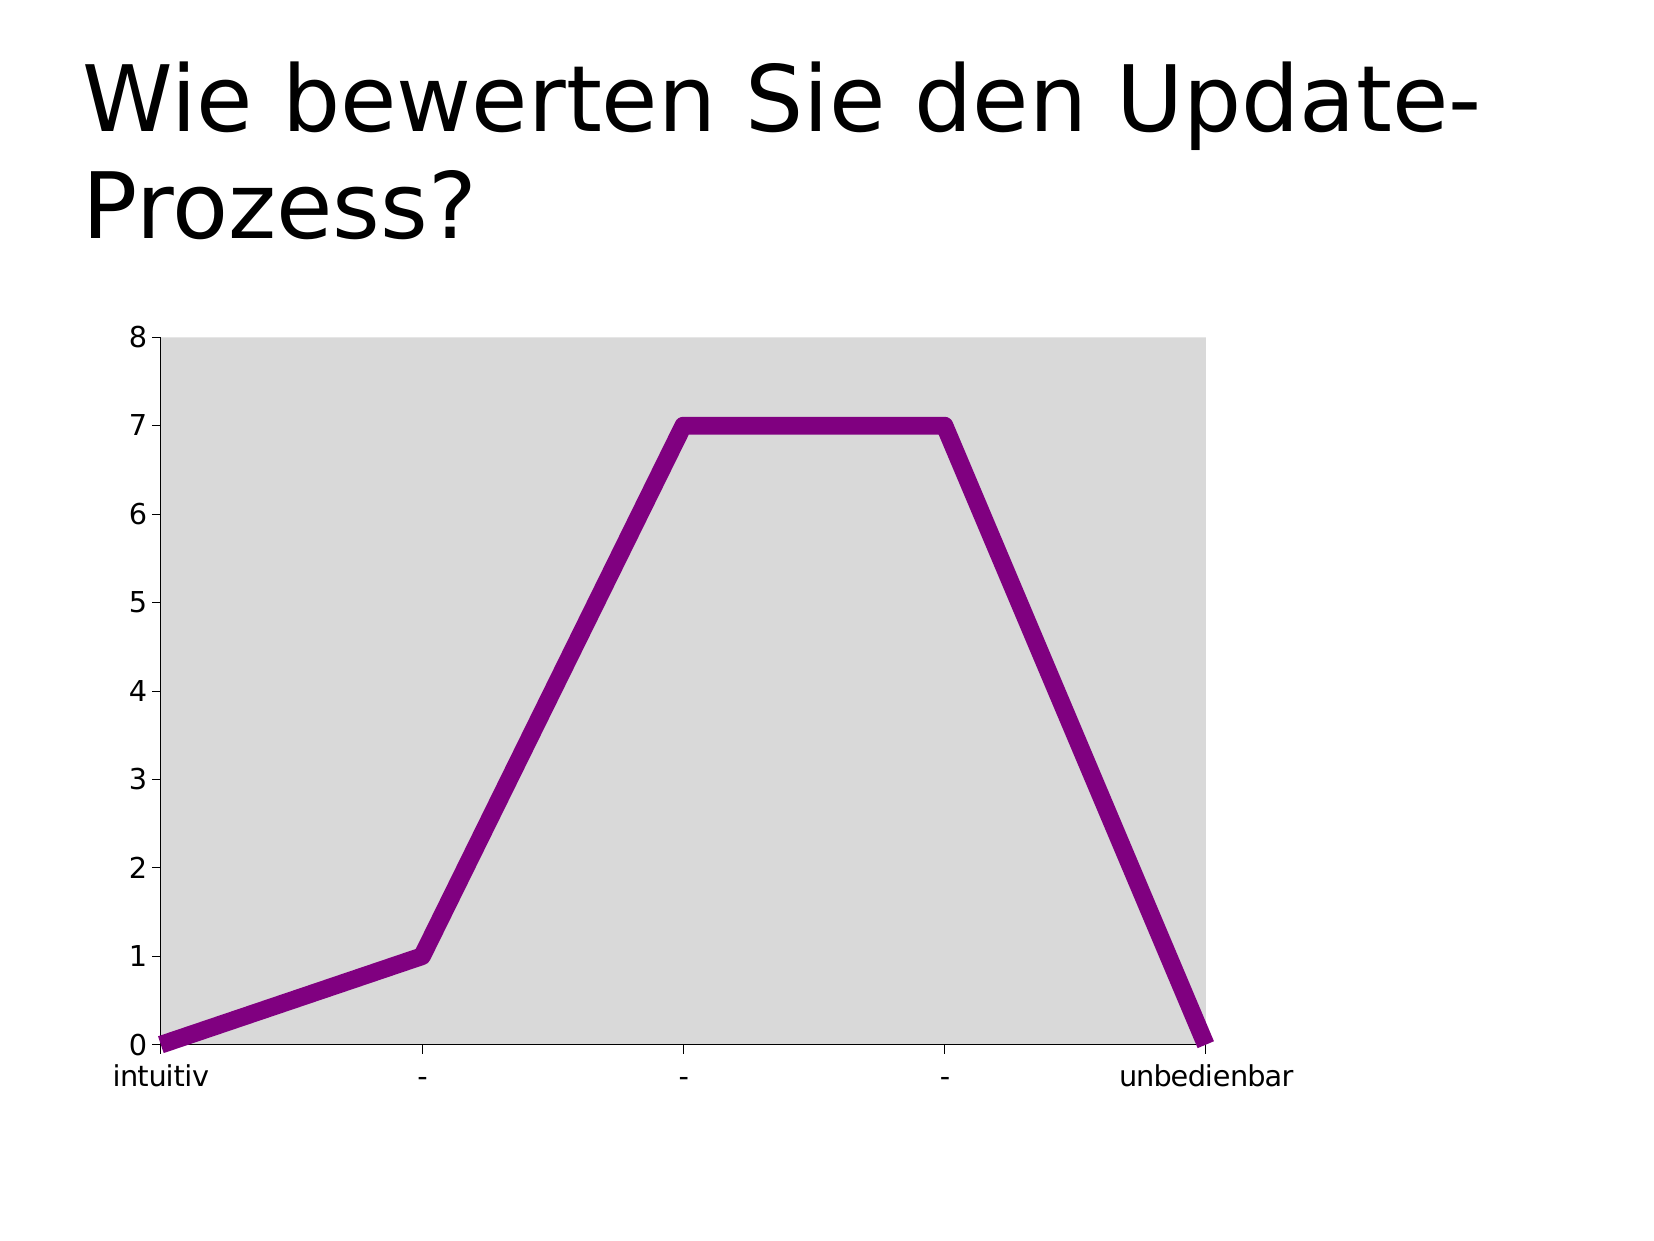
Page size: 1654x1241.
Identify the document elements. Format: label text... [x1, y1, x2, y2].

title Wie bewerten Sie den Update-Prozess? [82, 45, 1571, 261]
chart [82, 290, 1571, 1109]
